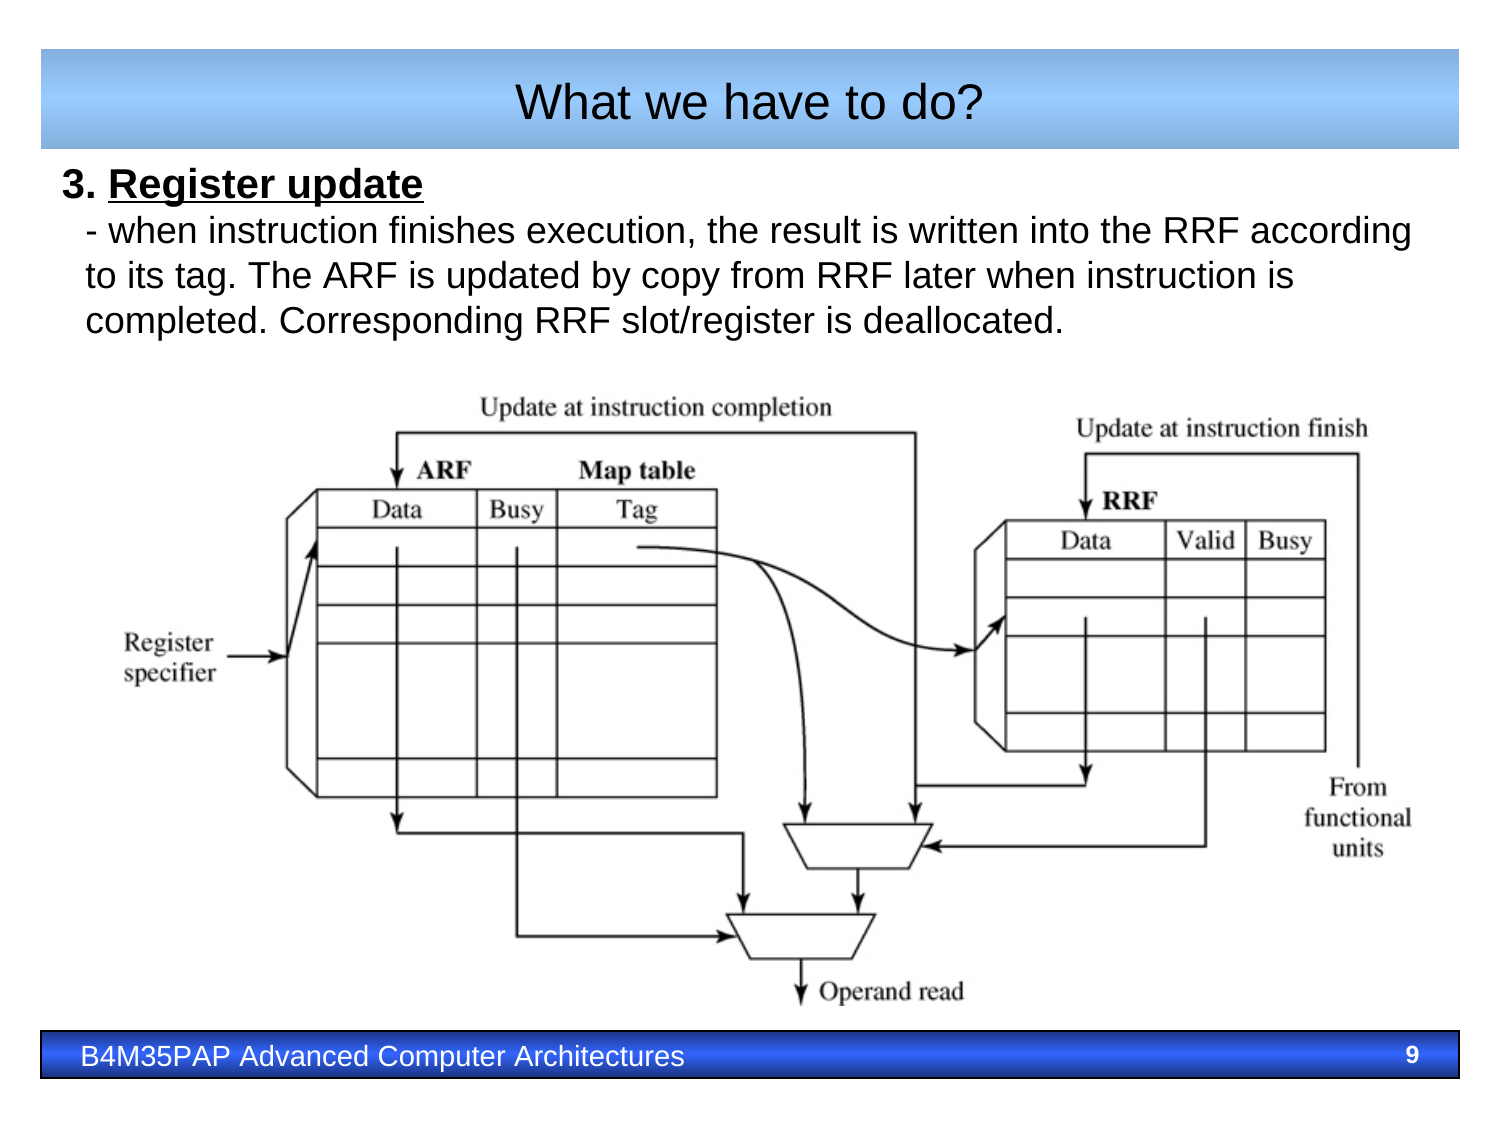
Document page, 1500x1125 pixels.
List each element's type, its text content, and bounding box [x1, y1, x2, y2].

list 3. Register update - when instruction finishes execution, the result is written into the RRF according to its tag. The ARF is updated by copy from RRF later when instruction is completed. Corresponding RRF slot/register is deallocated. [46, 148, 1458, 1000]
picture [124, 392, 1412, 1006]
title What we have to do? [41, 49, 1459, 149]
